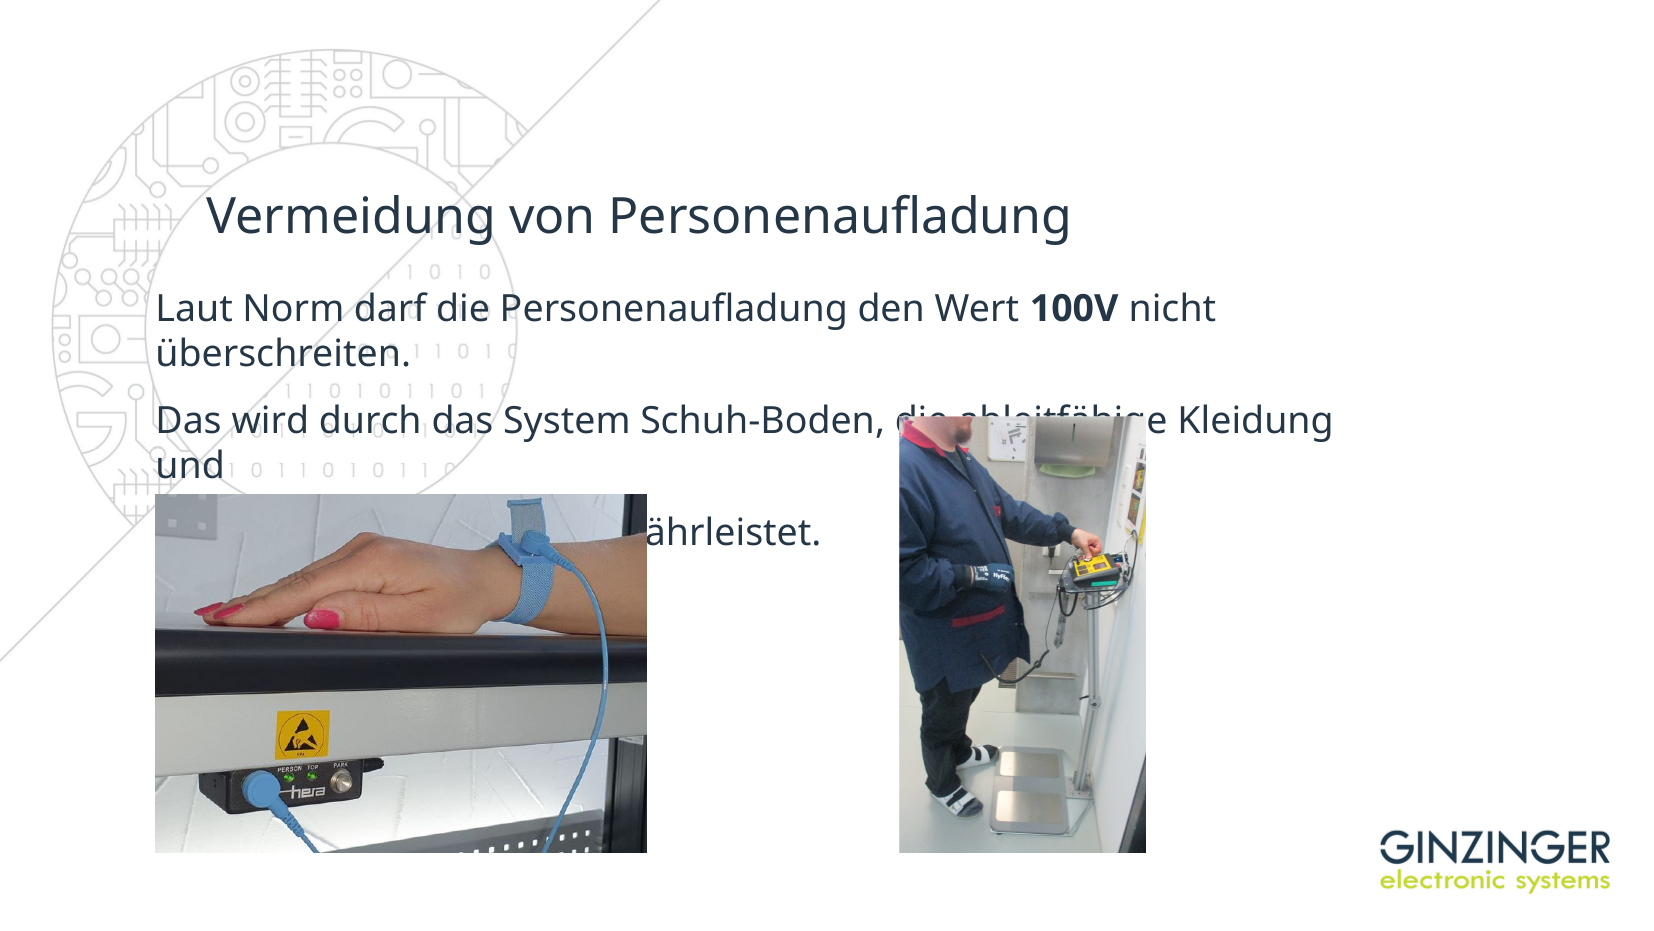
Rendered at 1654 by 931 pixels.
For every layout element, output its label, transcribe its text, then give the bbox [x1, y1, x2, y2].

picture [899, 416, 1146, 854]
text_box Vermeidung von Personenaufladung [206, 183, 1593, 244]
text_box Laut Norm darf die Personenaufladung den Wert 100V nicht überschreiten. Das wird durch das System Schuh-Boden, die ableitfähige Kleidung und die Handgelenkerdung gewährleistet. [155, 283, 1353, 813]
picture [155, 494, 647, 854]
